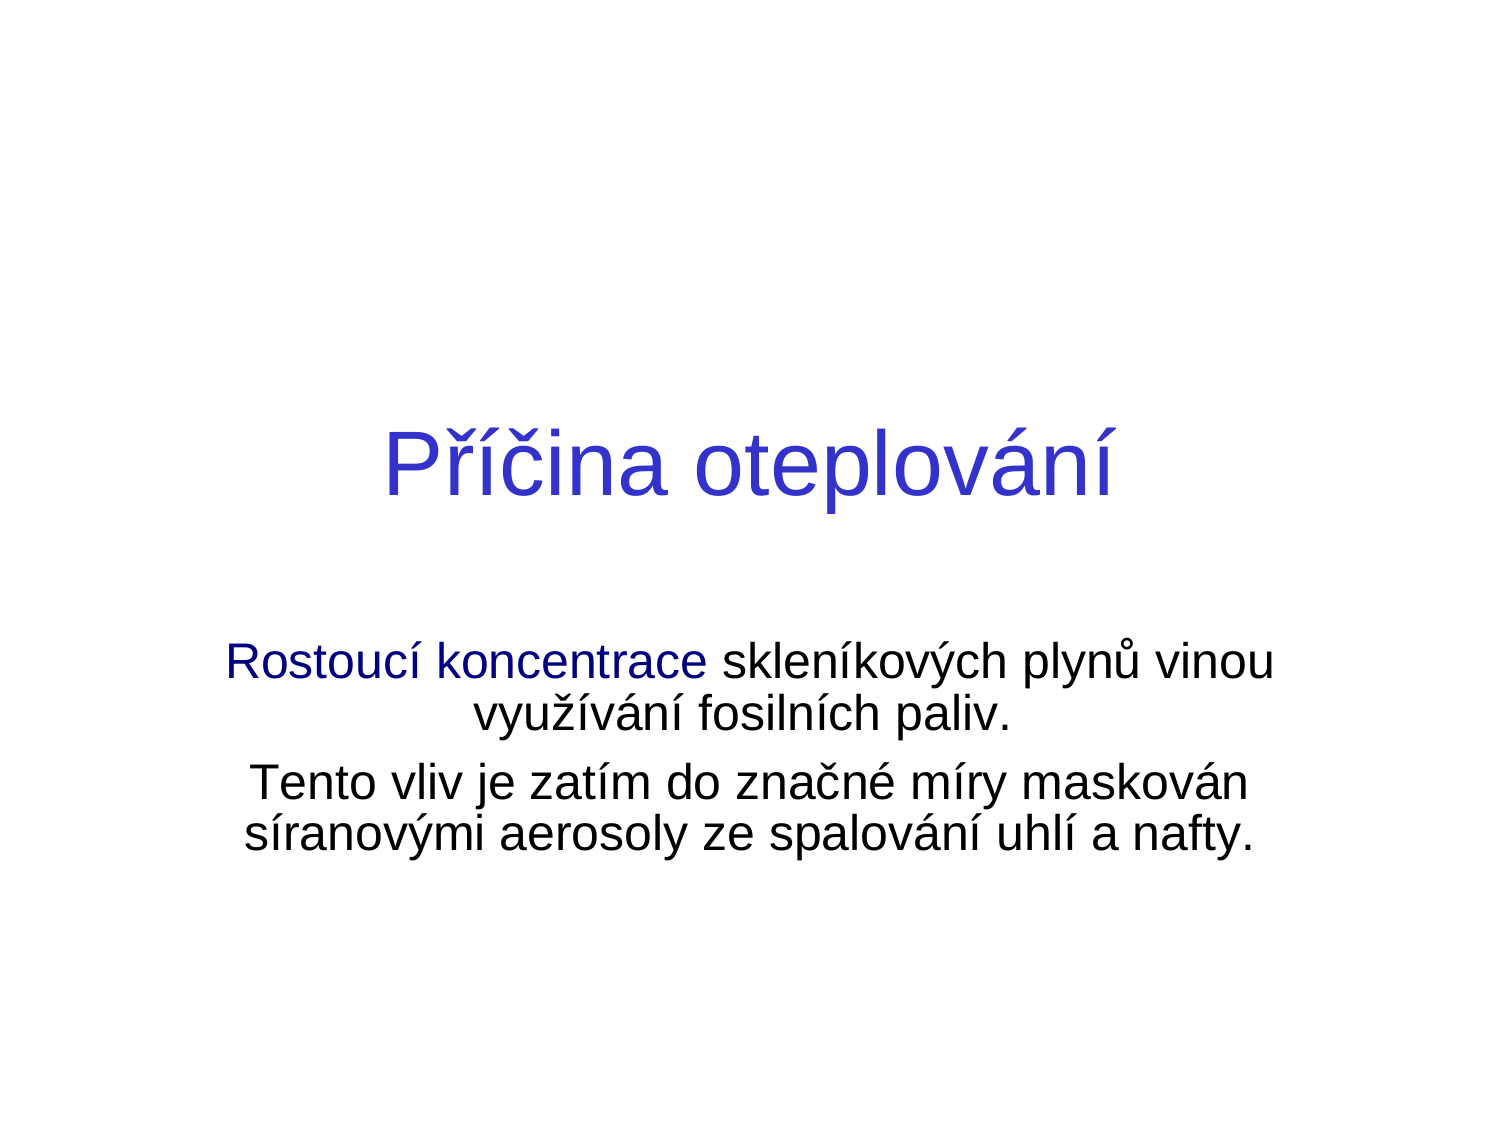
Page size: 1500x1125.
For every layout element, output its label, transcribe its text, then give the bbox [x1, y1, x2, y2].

title Příčina oteplování [112, 373, 1388, 562]
subtitle Rostoucí koncentrace skleníkových plynů vinou využívání fosilních paliv. Tento vliv je zatím do značné míry maskován síranovými aerosoly ze spalování uhlí a nafty. [225, 637, 1276, 926]
